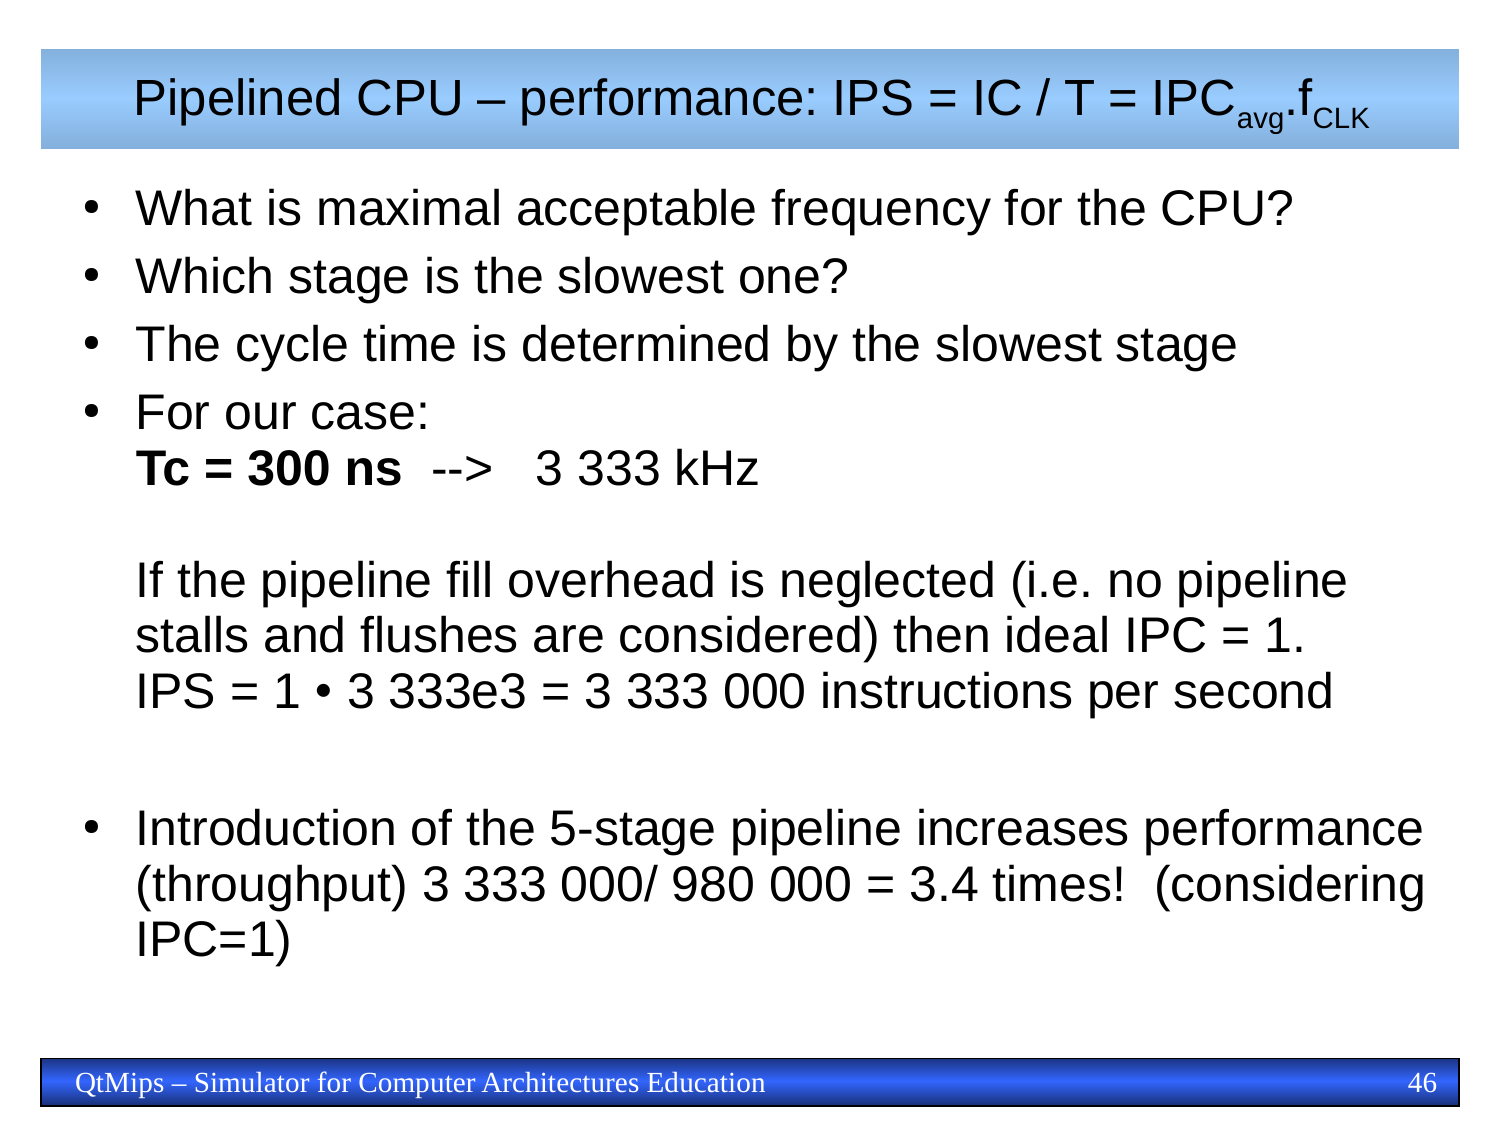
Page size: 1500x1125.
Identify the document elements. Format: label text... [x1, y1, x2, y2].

title Pipelined CPU – performance: IPS = IC / T = IPCavg.fCLK [41, 49, 1459, 149]
list What is maximal acceptable frequency for the CPU? Which stage is the slowest one? The cycle time is determined by the slowest stage For our case: Tc = 300 ns --> 3 333 kHz If the pipeline fill overhead is neglected (i.e. no pipeline stalls and flushes are considered) then ideal IPC = 1. IPS = 1 • 3 333e3 = 3 333 000 instructions per second Introduction of the 5-stage pipeline increases performance (throughput) 3 333 000/ 980 000 = 3.4 times! (considering IPC=1) [50, 172, 1486, 1030]
